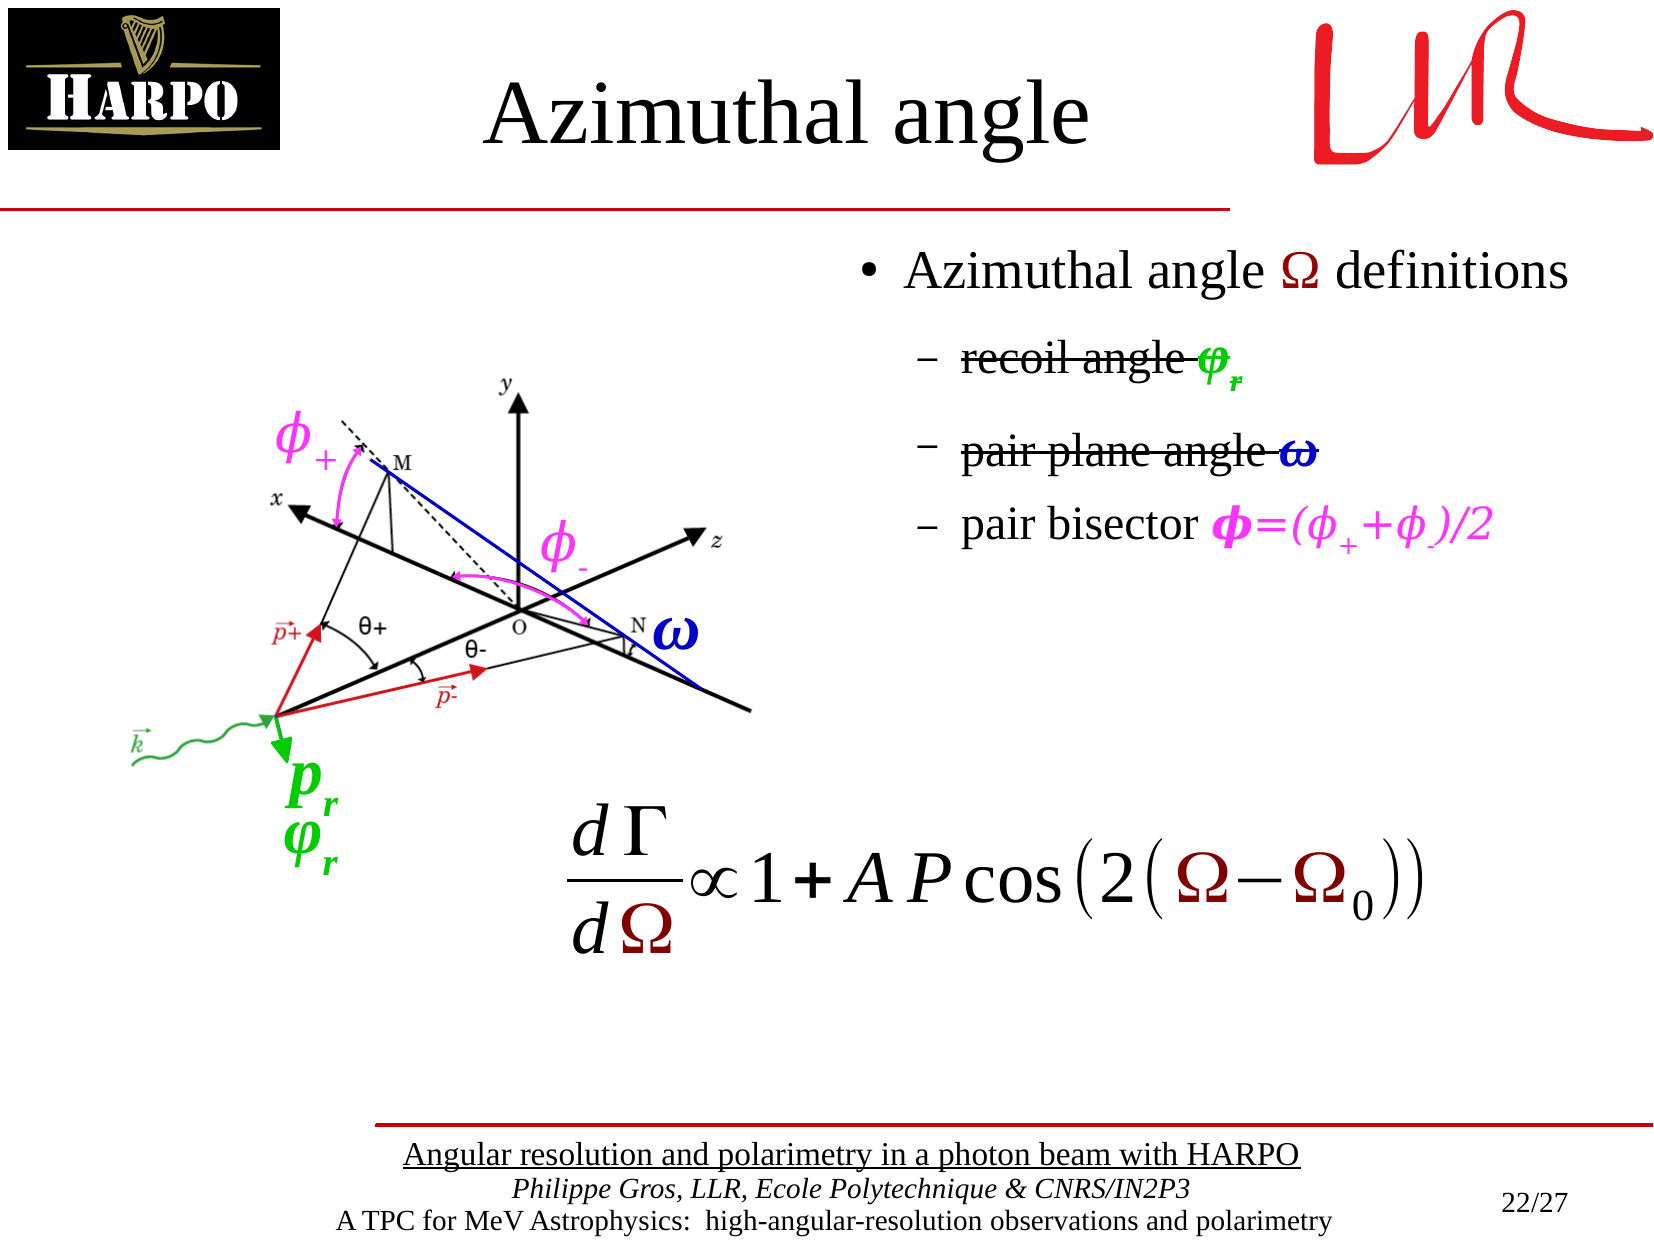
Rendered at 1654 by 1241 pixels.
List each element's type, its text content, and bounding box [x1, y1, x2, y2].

picture [1314, 10, 1653, 165]
text_box φr [141, 794, 368, 900]
chart [543, 790, 1448, 969]
text_box ϕ- [449, 511, 634, 602]
text_box pr [147, 735, 374, 841]
text_box [809, 574, 1585, 1064]
title Azimuthal angle [285, 15, 1291, 211]
text_box ω [510, 602, 682, 679]
text_box ϕ- [399, 511, 571, 602]
picture [8, 8, 280, 150]
list Azimuthal angle Ω definitions recoil angle φr pair plane angle ω pair bisector ϕ=(ϕ++ϕ-)/2 Angle ω used in previous publications underestimates A at low energy ϕ appears in Bethe-Heitler formula, agrees with asymptotic values [845, 240, 1571, 574]
text_box ω [580, 589, 731, 679]
text_box ϕ+ [134, 402, 369, 494]
picture [80, 337, 810, 806]
